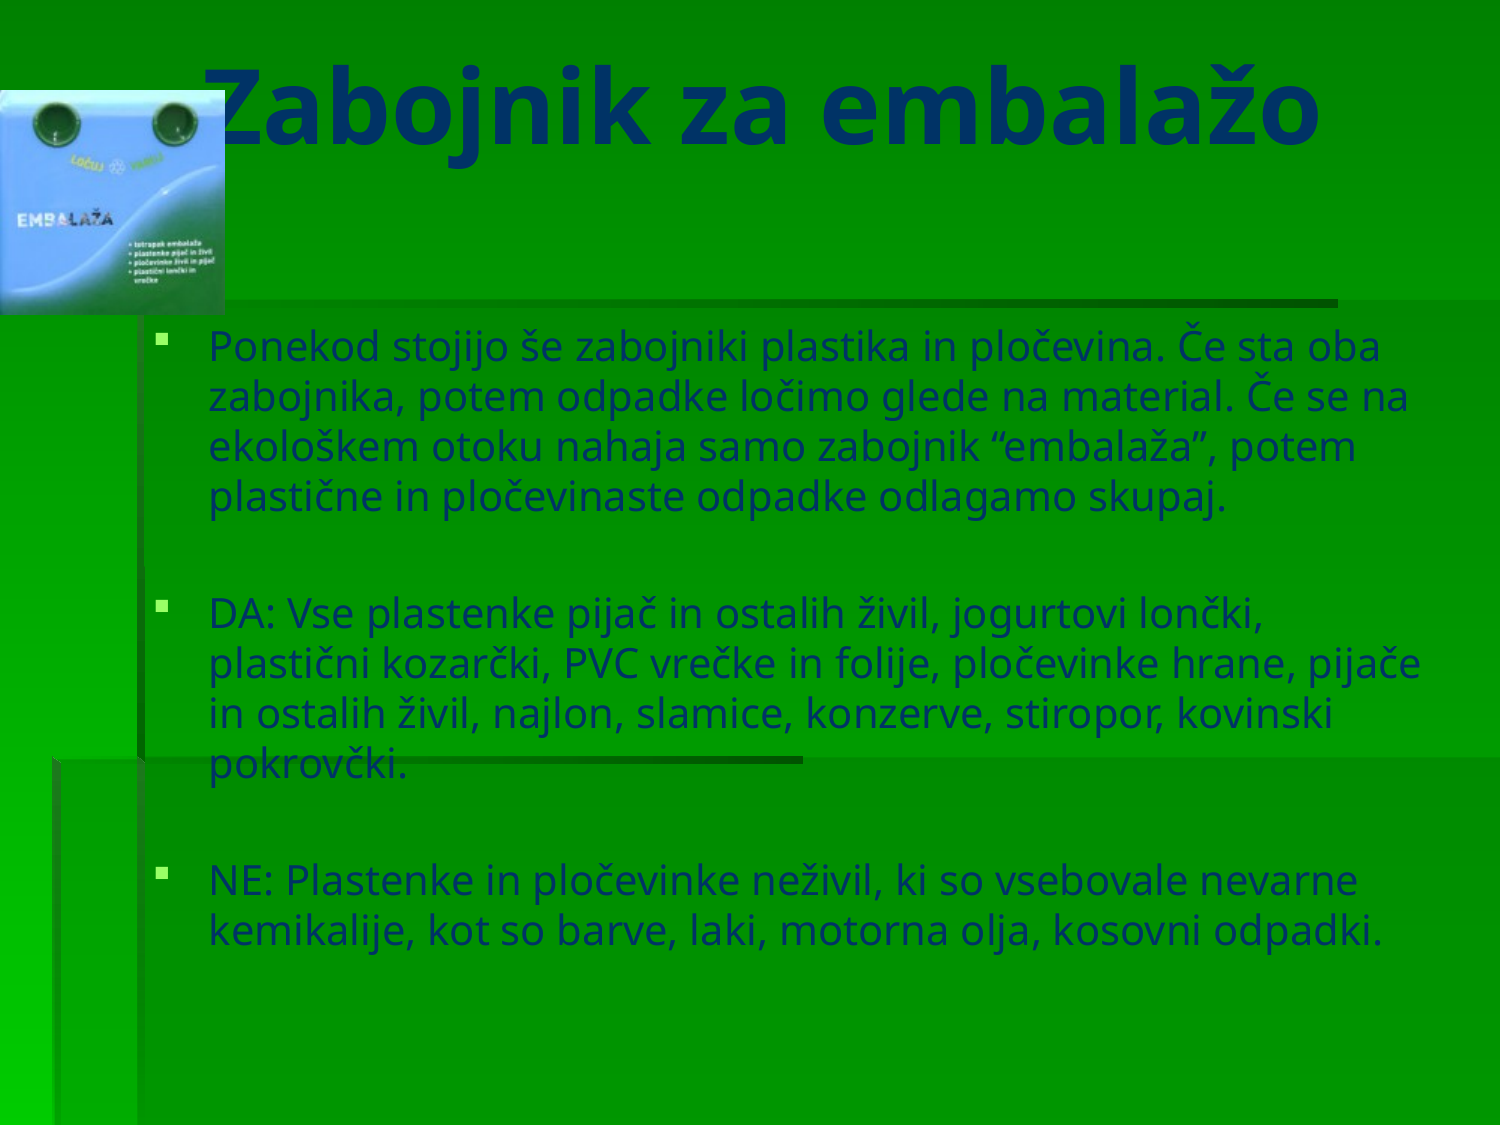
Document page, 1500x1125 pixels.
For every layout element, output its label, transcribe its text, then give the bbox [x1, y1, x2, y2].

list Ponekod stojijo še zabojniki plastika in pločevina. Če sta oba zabojnika, potem odpadke ločimo glede na material. Če se na ekološkem otoku nahaja samo zabojnik “embalaža”, potem plastične in pločevinaste odpadke odlagamo skupaj. DA: Vse plastenke pijač in ostalih živil, jogurtovi lončki, plastični kozarčki, PVC vrečke in folije, pločevinke hrane, pijače in ostalih živil, najlon, slamice, konzerve, stiropor, kovinski pokrovčki. NE: Plastenke in pločevinke neživil, ki so vsebovale nevarne kemikalije, kot so barve, laki, motorna olja, kosovni odpadki. [137, 312, 1451, 1000]
title Zabojnik za embalažo [75, 40, 1451, 275]
picture [0, 90, 225, 315]
